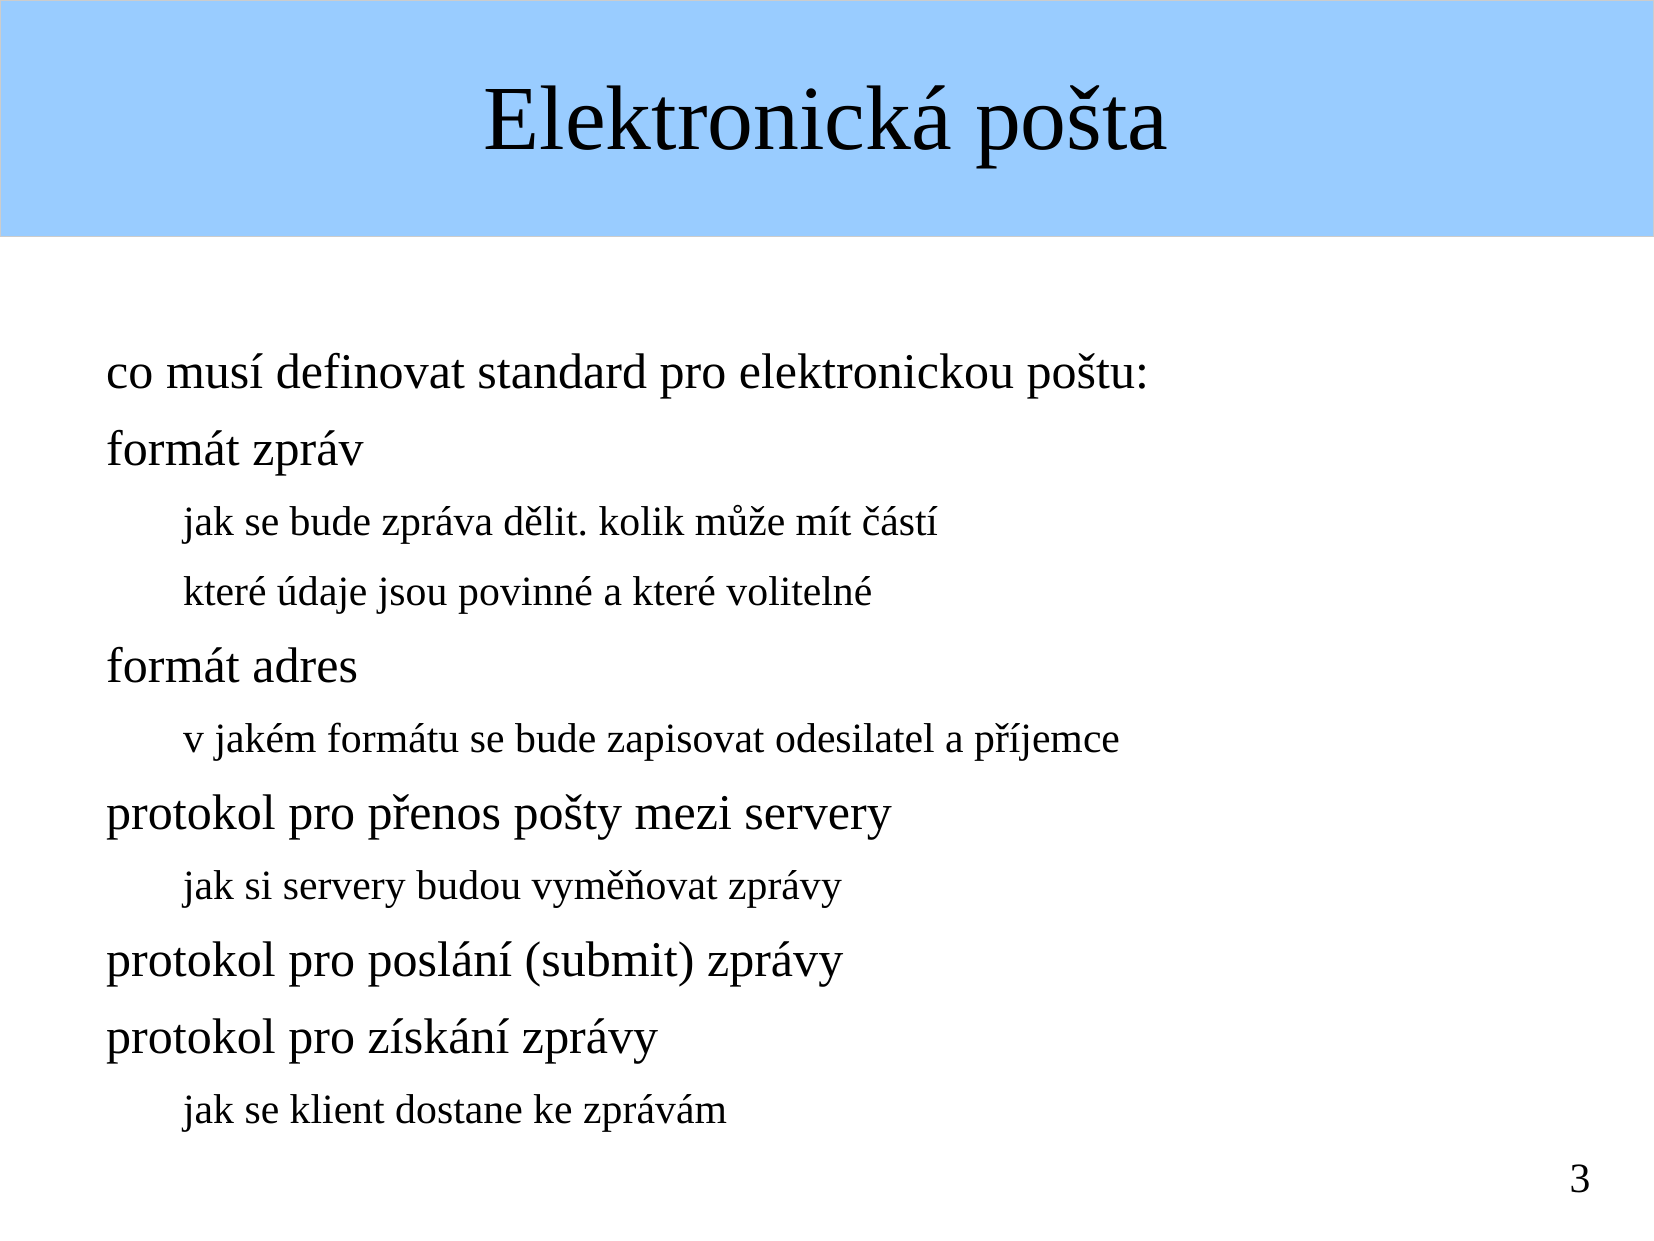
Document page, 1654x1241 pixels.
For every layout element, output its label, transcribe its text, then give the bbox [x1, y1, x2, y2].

title Elektronická pošta [0, 0, 1654, 237]
list co musí definovat standard pro elektronickou poštu: formát zpráv jak se bude zpráva dělit. kolik může mít částí které údaje jsou povinné a které volitelné formát adres v jakém formátu se bude zapisovat odesilatel a příjemce protokol pro přenos pošty mezi servery jak si servery budou vyměňovat zprávy protokol pro poslání (submit) zprávy protokol pro získání zprávy jak se klient dostane ke zprávám [88, 343, 1565, 1182]
